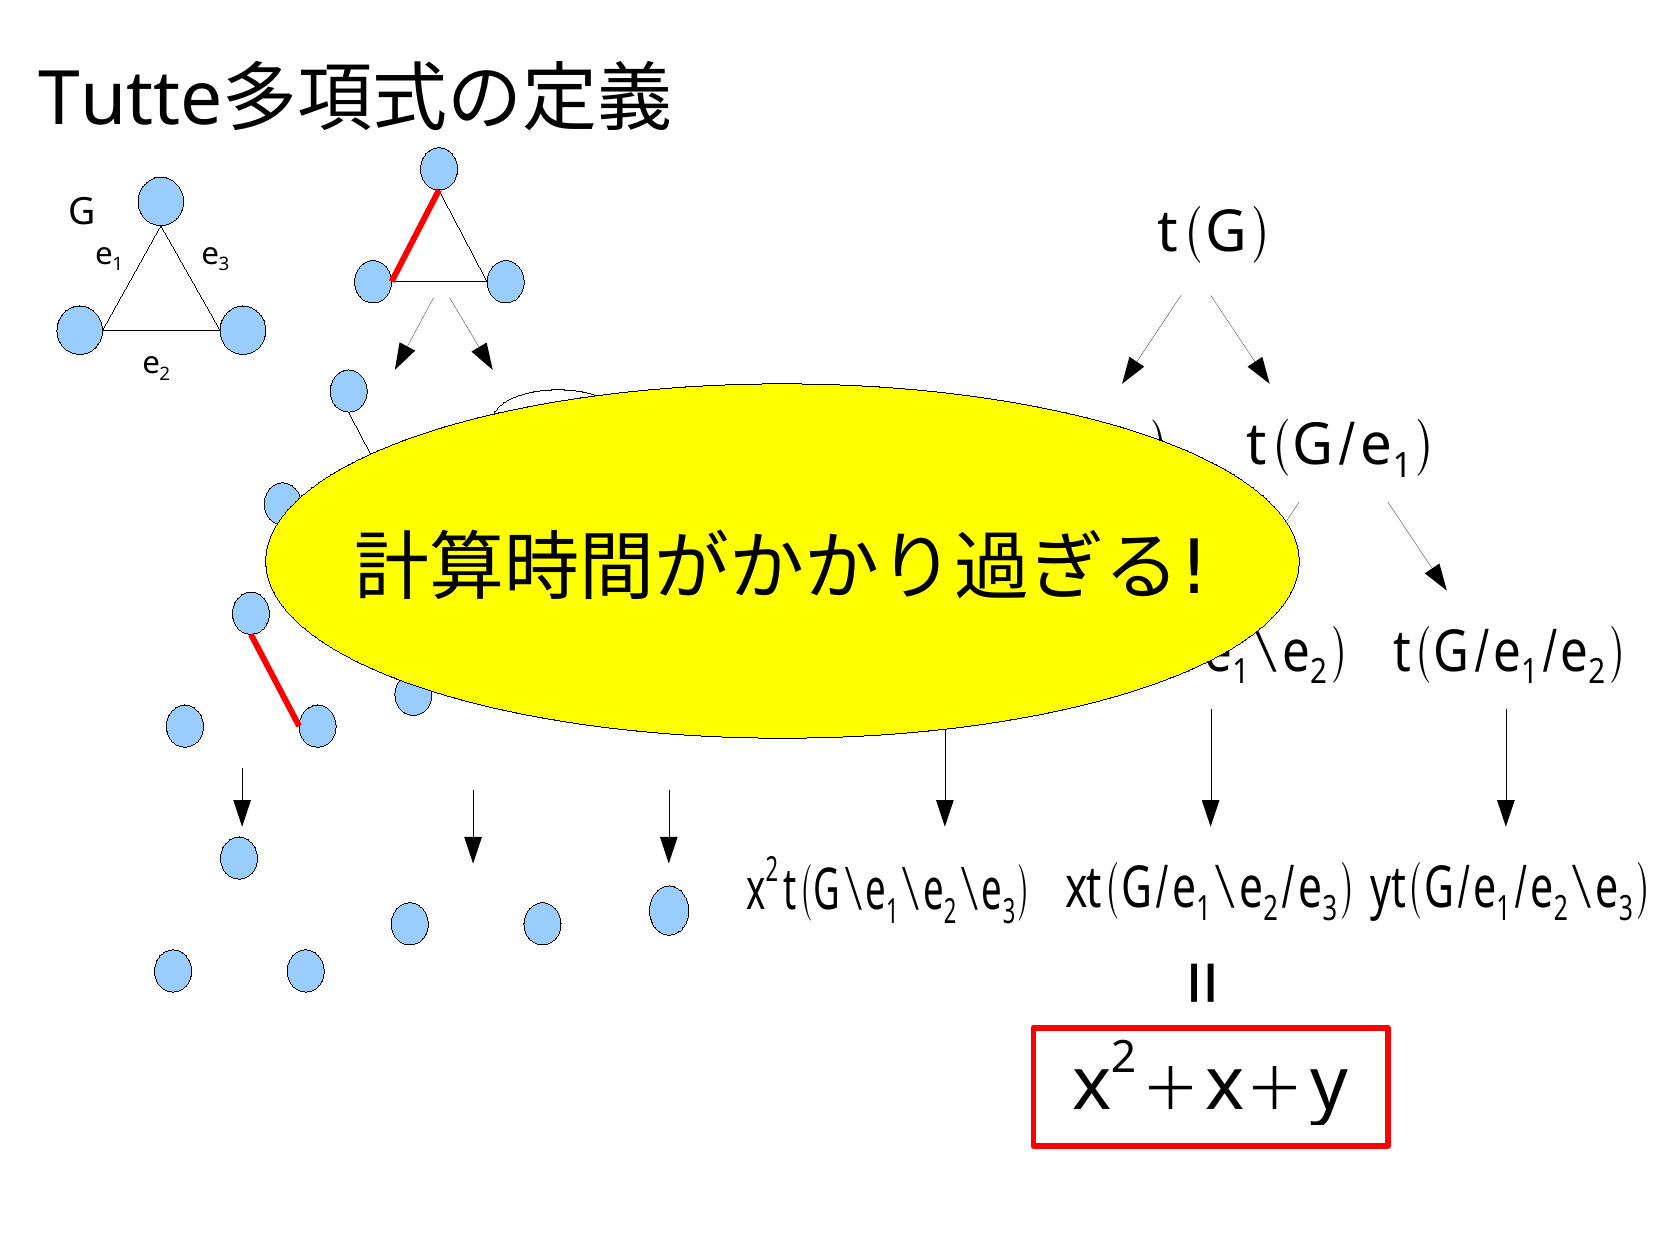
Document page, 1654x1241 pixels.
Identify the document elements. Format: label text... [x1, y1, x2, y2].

chart [88, 236, 130, 275]
chart [195, 236, 237, 275]
chart [741, 850, 1034, 930]
chart [1240, 413, 1440, 485]
text_box [166, 704, 204, 748]
text_box [523, 902, 562, 945]
text_box [264, 482, 300, 524]
chart [135, 345, 178, 384]
chart [1062, 1033, 1353, 1125]
text_box [220, 305, 266, 355]
text_box [56, 305, 103, 355]
text_box [487, 260, 525, 303]
text_box [299, 704, 337, 748]
text_box = [1150, 944, 1270, 1013]
chart [1364, 856, 1654, 928]
chart [1059, 856, 1359, 928]
text_box [420, 147, 458, 190]
text_box [330, 369, 368, 413]
chart [1071, 413, 1173, 444]
text_box [287, 949, 325, 993]
text_box [220, 836, 258, 880]
chart [1134, 620, 1352, 692]
text_box [354, 260, 392, 303]
chart [1387, 620, 1630, 691]
text_box 計算時間がかかり過ぎる! [265, 383, 1300, 739]
text_box Tutte多項式の定義 [23, 29, 687, 126]
text_box [391, 902, 429, 945]
chart [1151, 200, 1276, 266]
text_box [154, 949, 192, 993]
text_box [394, 681, 432, 716]
text_box G [53, 177, 111, 233]
text_box [232, 592, 270, 635]
text_box [649, 885, 689, 936]
text_box [138, 177, 184, 226]
